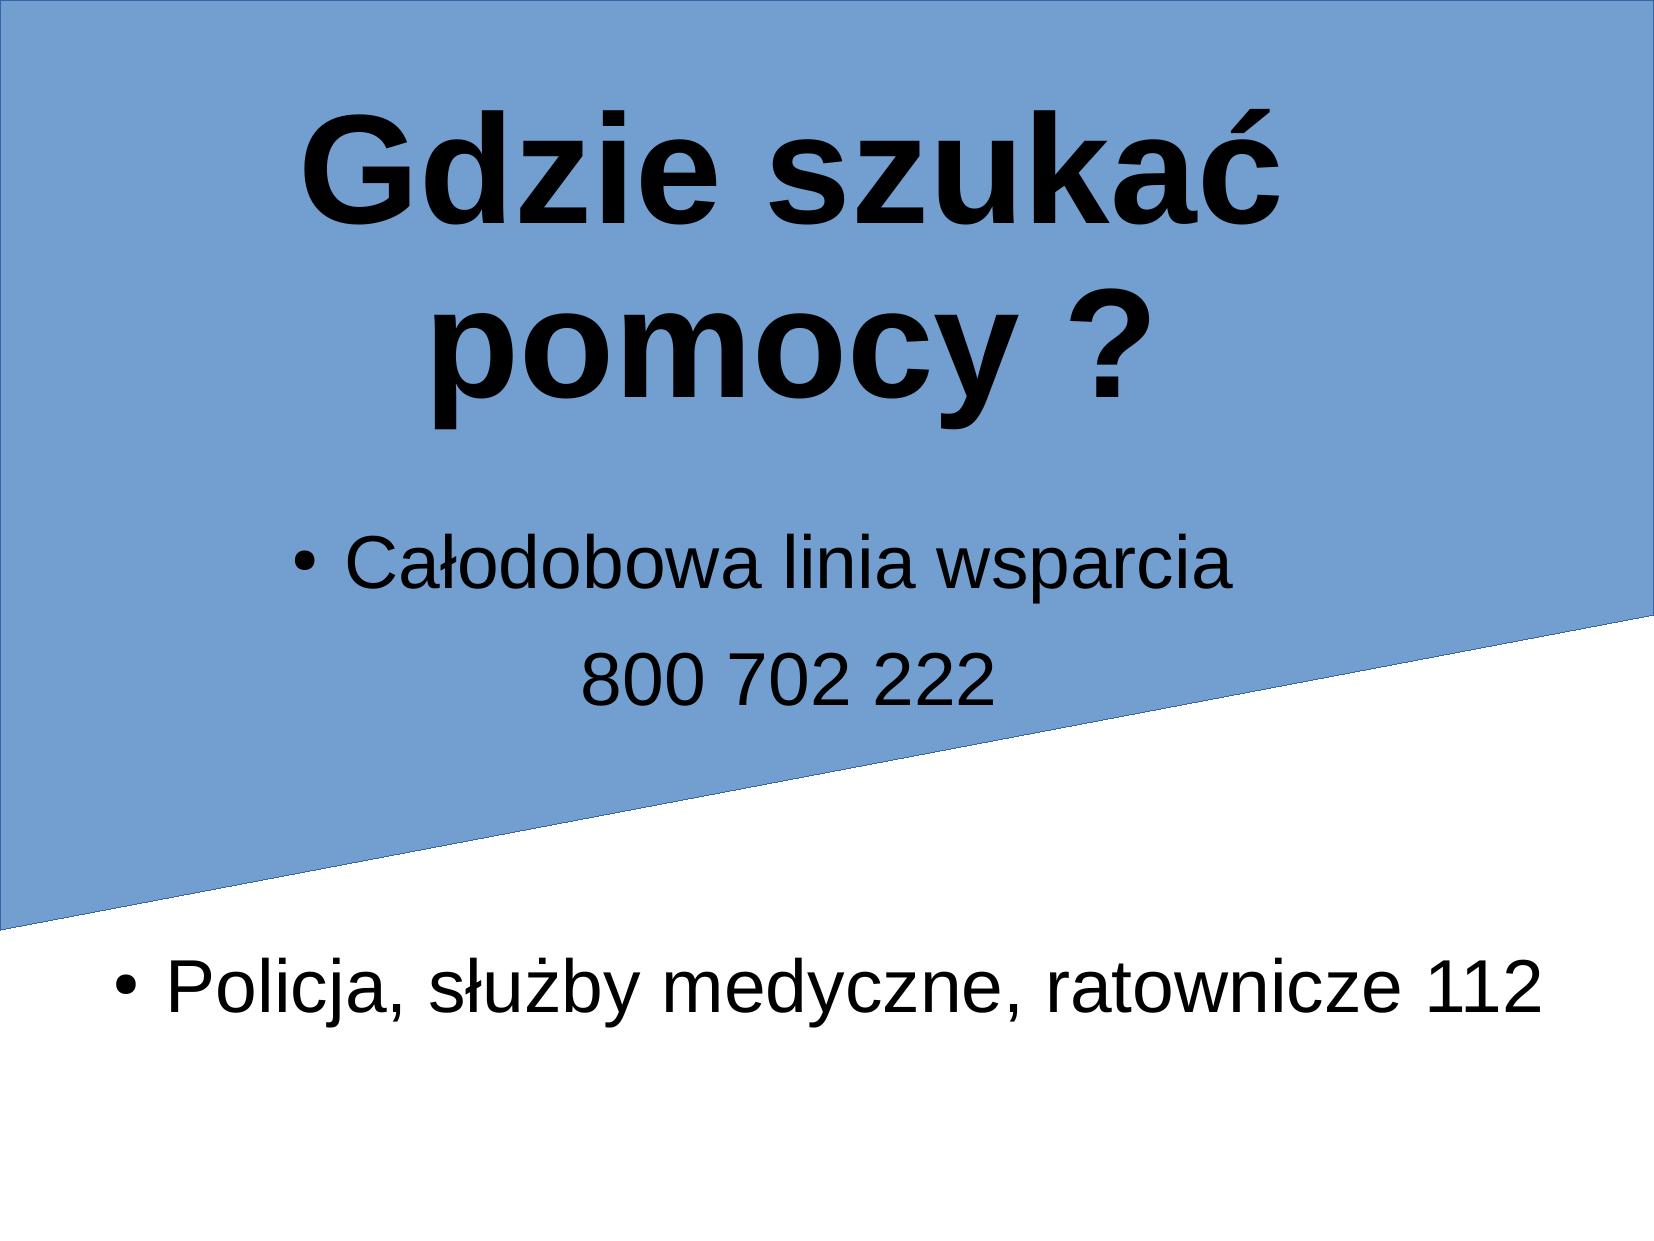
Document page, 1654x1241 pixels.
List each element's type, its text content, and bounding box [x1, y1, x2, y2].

list Policja, służby medyczne, ratownicze 112 [92, 944, 1548, 1241]
list Całodobowa linia wsparcia 800 702 222 [26, 520, 1482, 864]
title Gdzie szukać pomocy ? [47, 82, 1536, 431]
